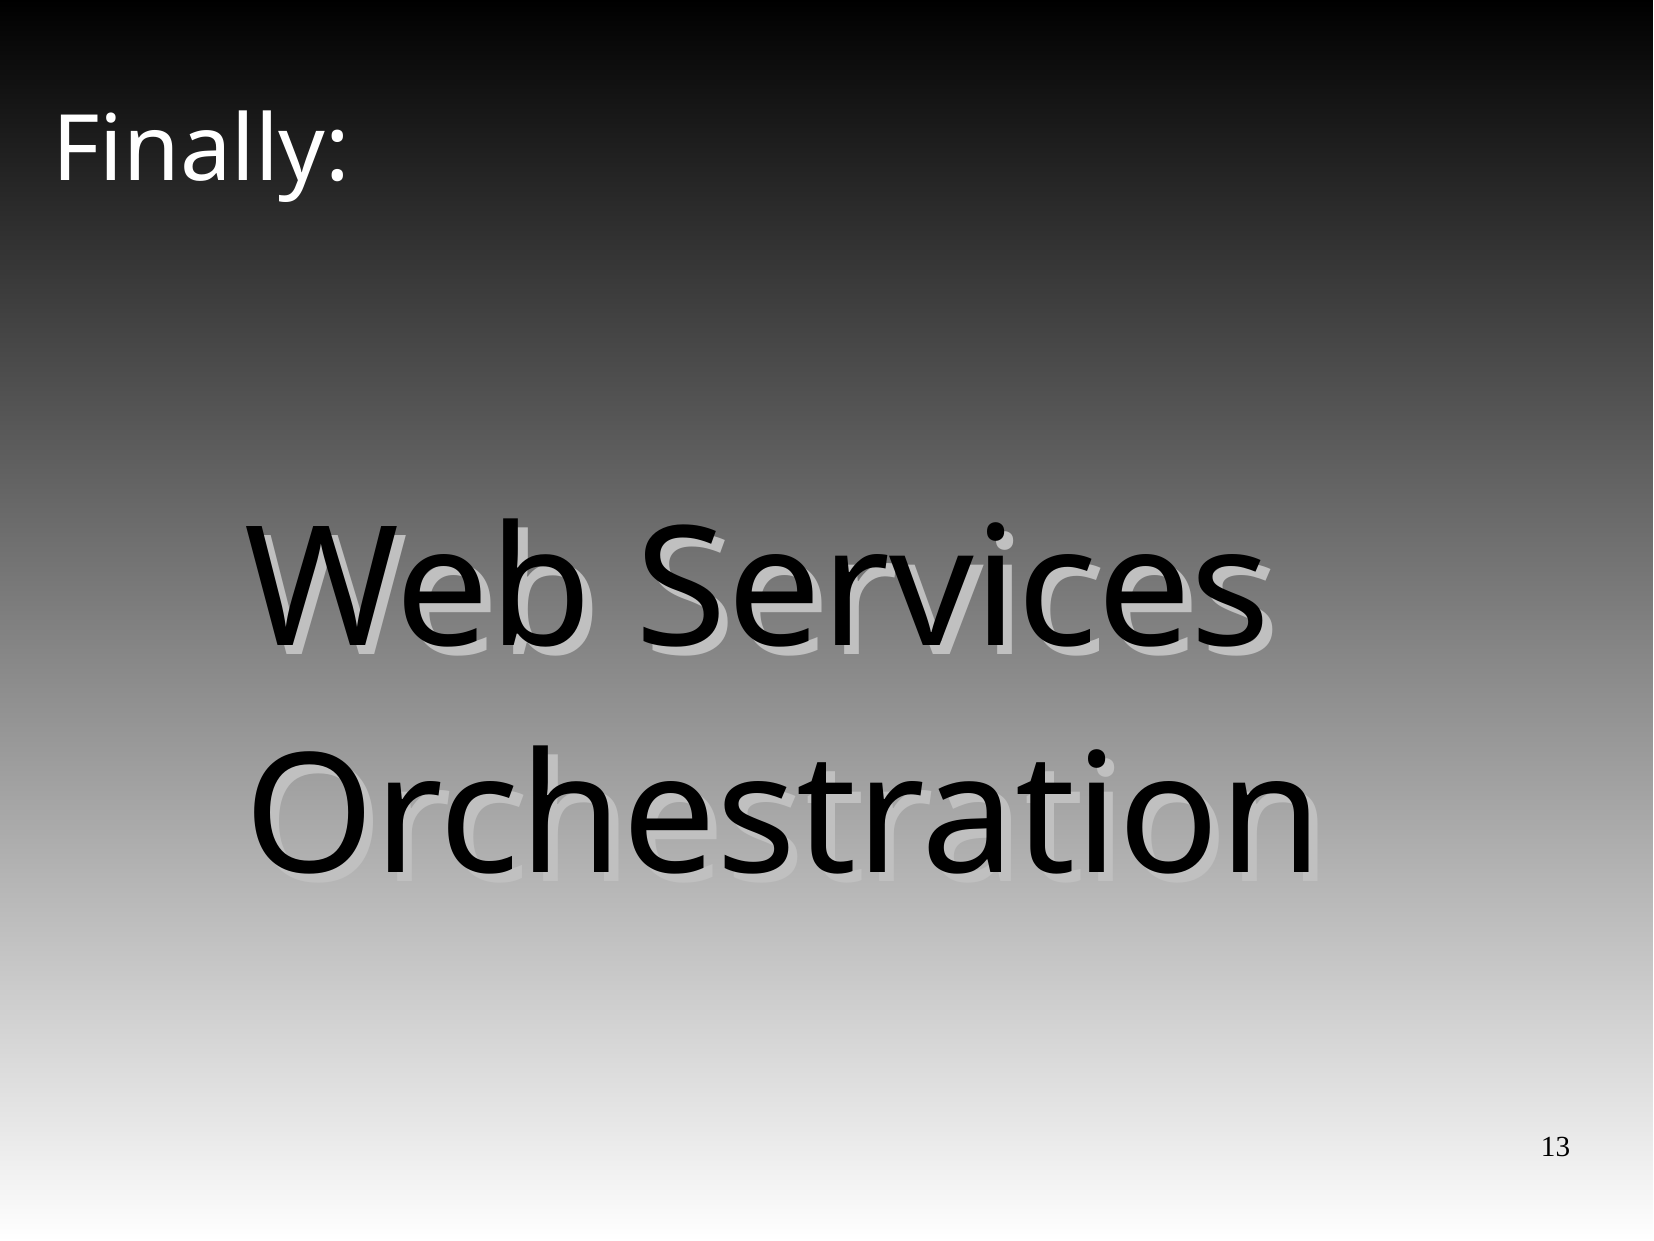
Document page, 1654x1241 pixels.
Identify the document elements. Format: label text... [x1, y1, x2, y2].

text_box Finally: [37, 75, 396, 238]
text_box Web Services Orchestration [229, 459, 1438, 1013]
